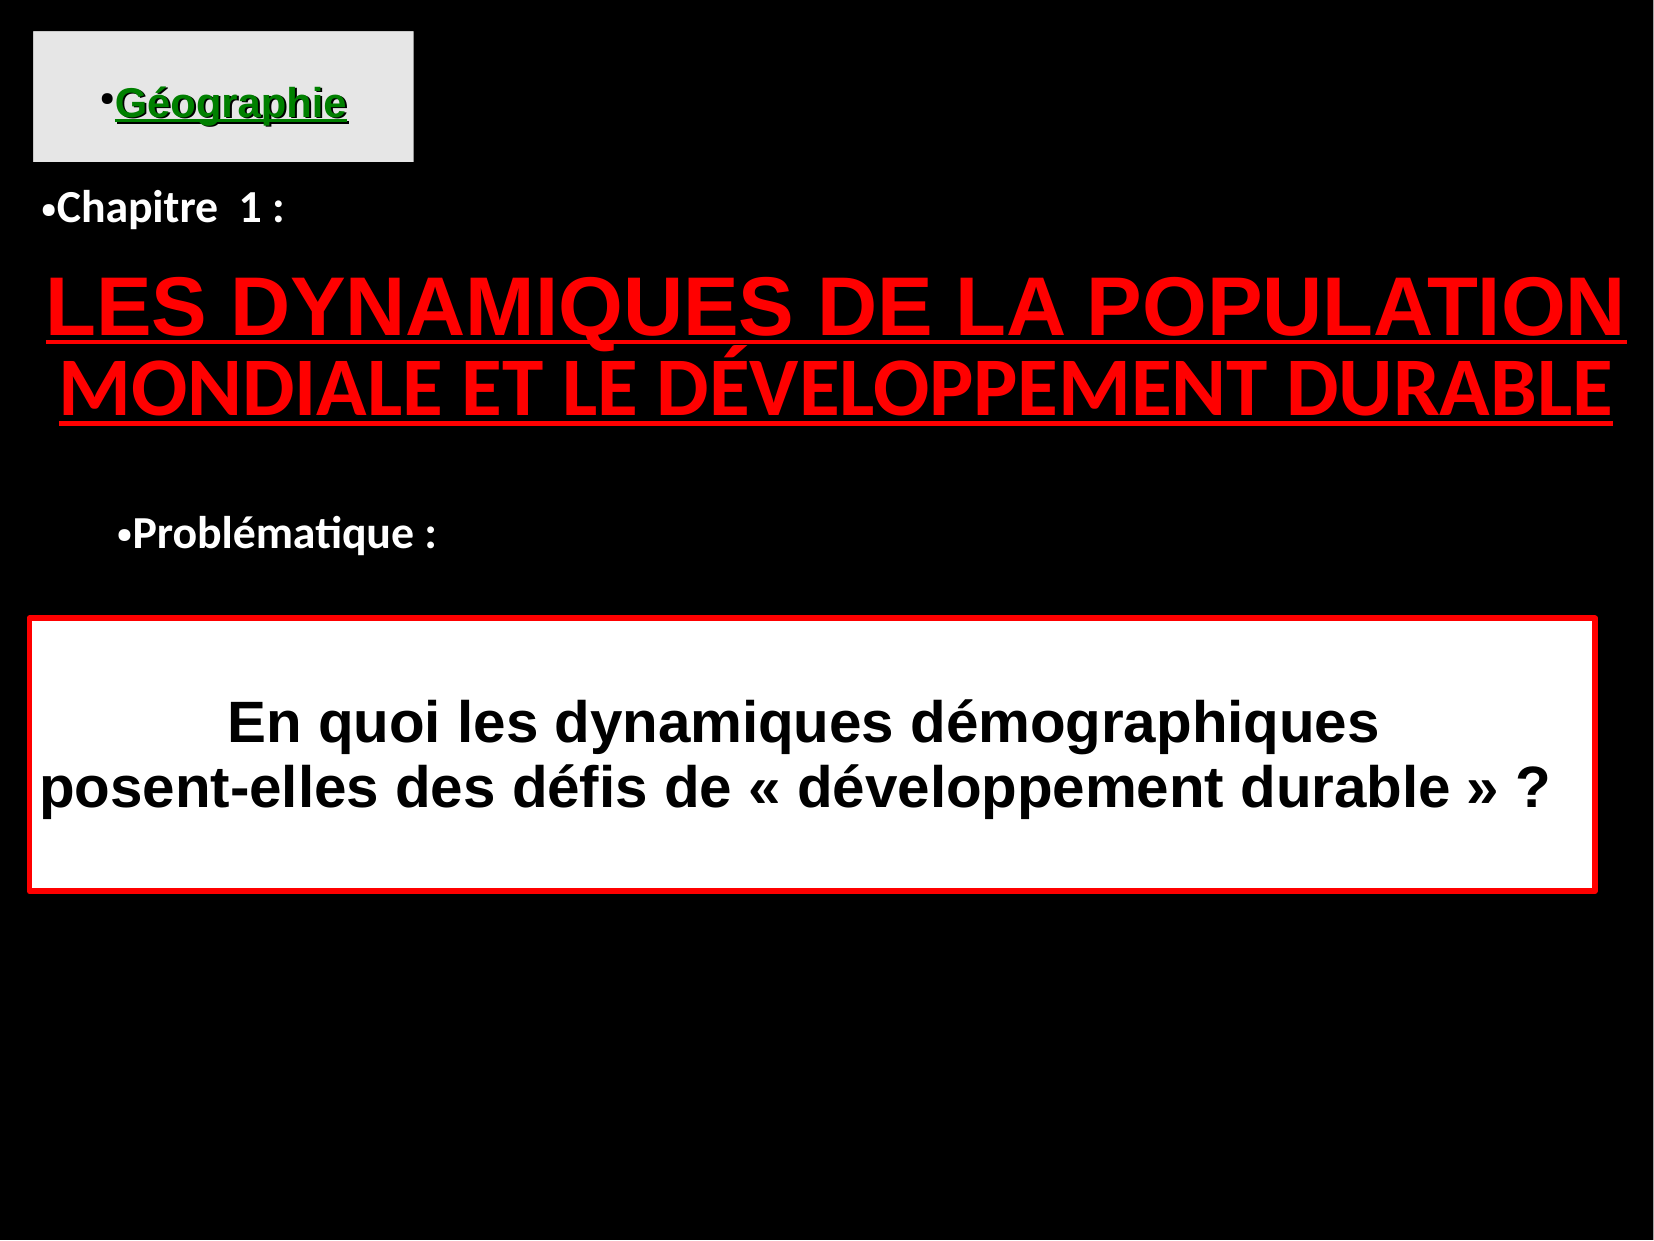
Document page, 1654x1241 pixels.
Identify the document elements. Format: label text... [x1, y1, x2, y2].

text_box Chapitre 1 : [0, 174, 326, 250]
text_box En quoi les dynamiques démographiques posent-elles des défis de « développement durable » ? [29, 618, 1595, 892]
text_box LES DYNAMIQUES DE LA POPULATION MONDIALE ET LE DÉVELOPPEMENT DURABLE [0, 250, 1654, 446]
text_box Géographie [32, 30, 415, 163]
text_box Problématique : [32, 499, 521, 586]
